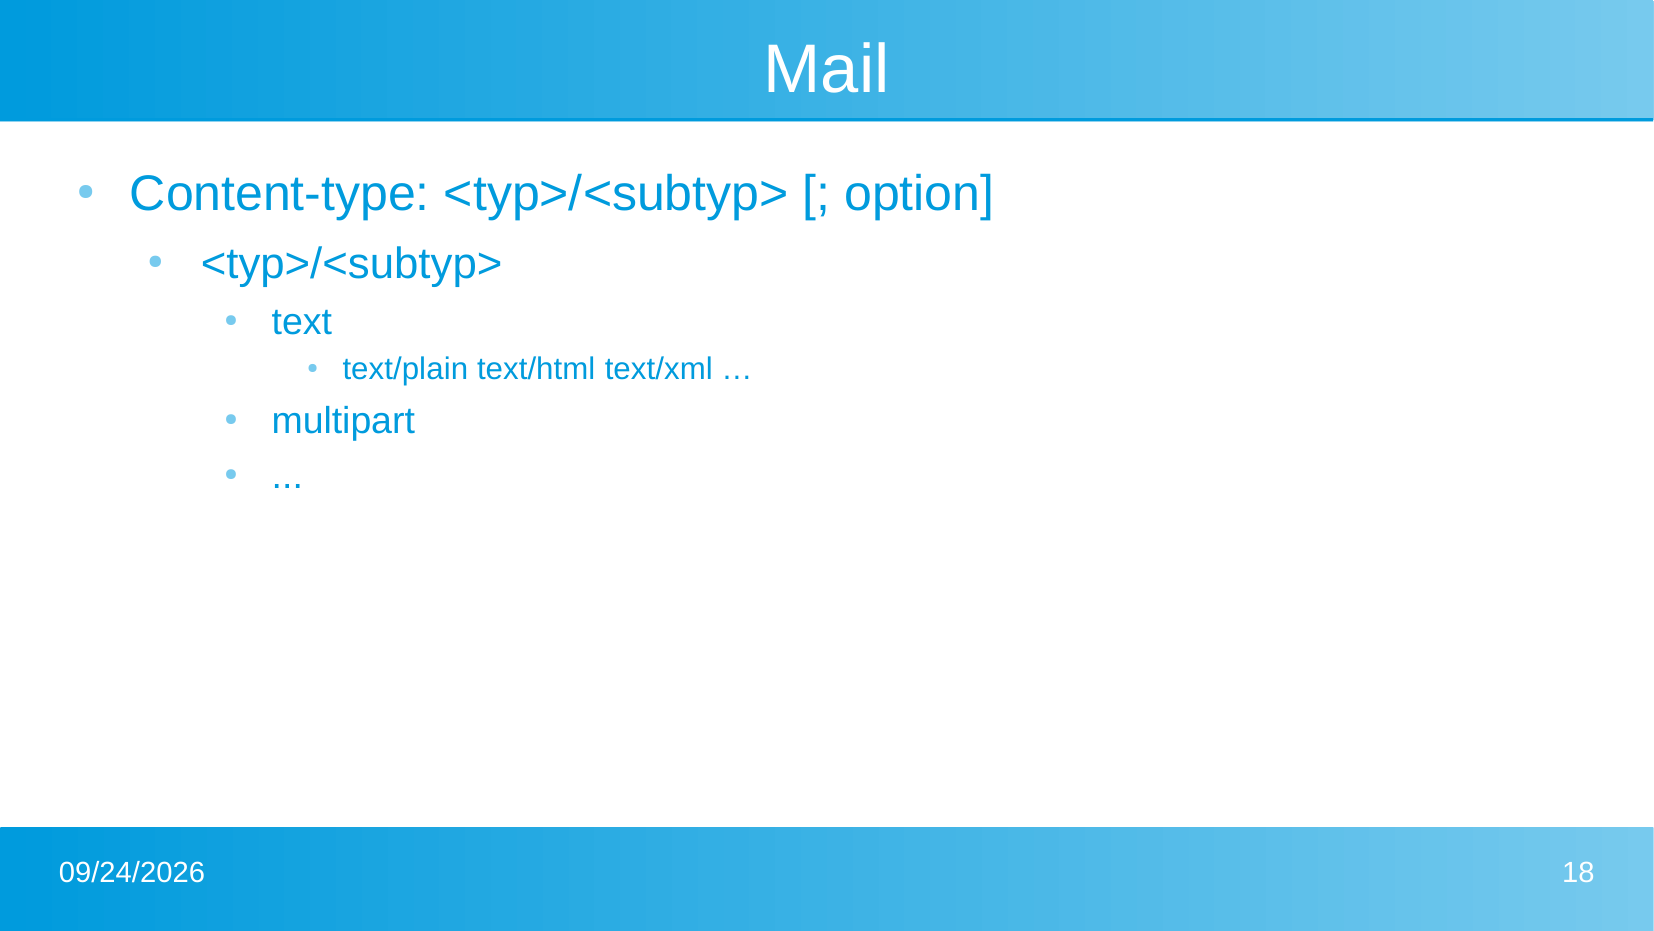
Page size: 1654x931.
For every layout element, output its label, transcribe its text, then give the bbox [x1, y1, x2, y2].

title Mail [59, 29, 1595, 108]
list Content-type: <typ>/<subtyp> [; option] <typ>/<subtyp> text text/plain text/html text/xml … multipart ... [59, 165, 1595, 756]
